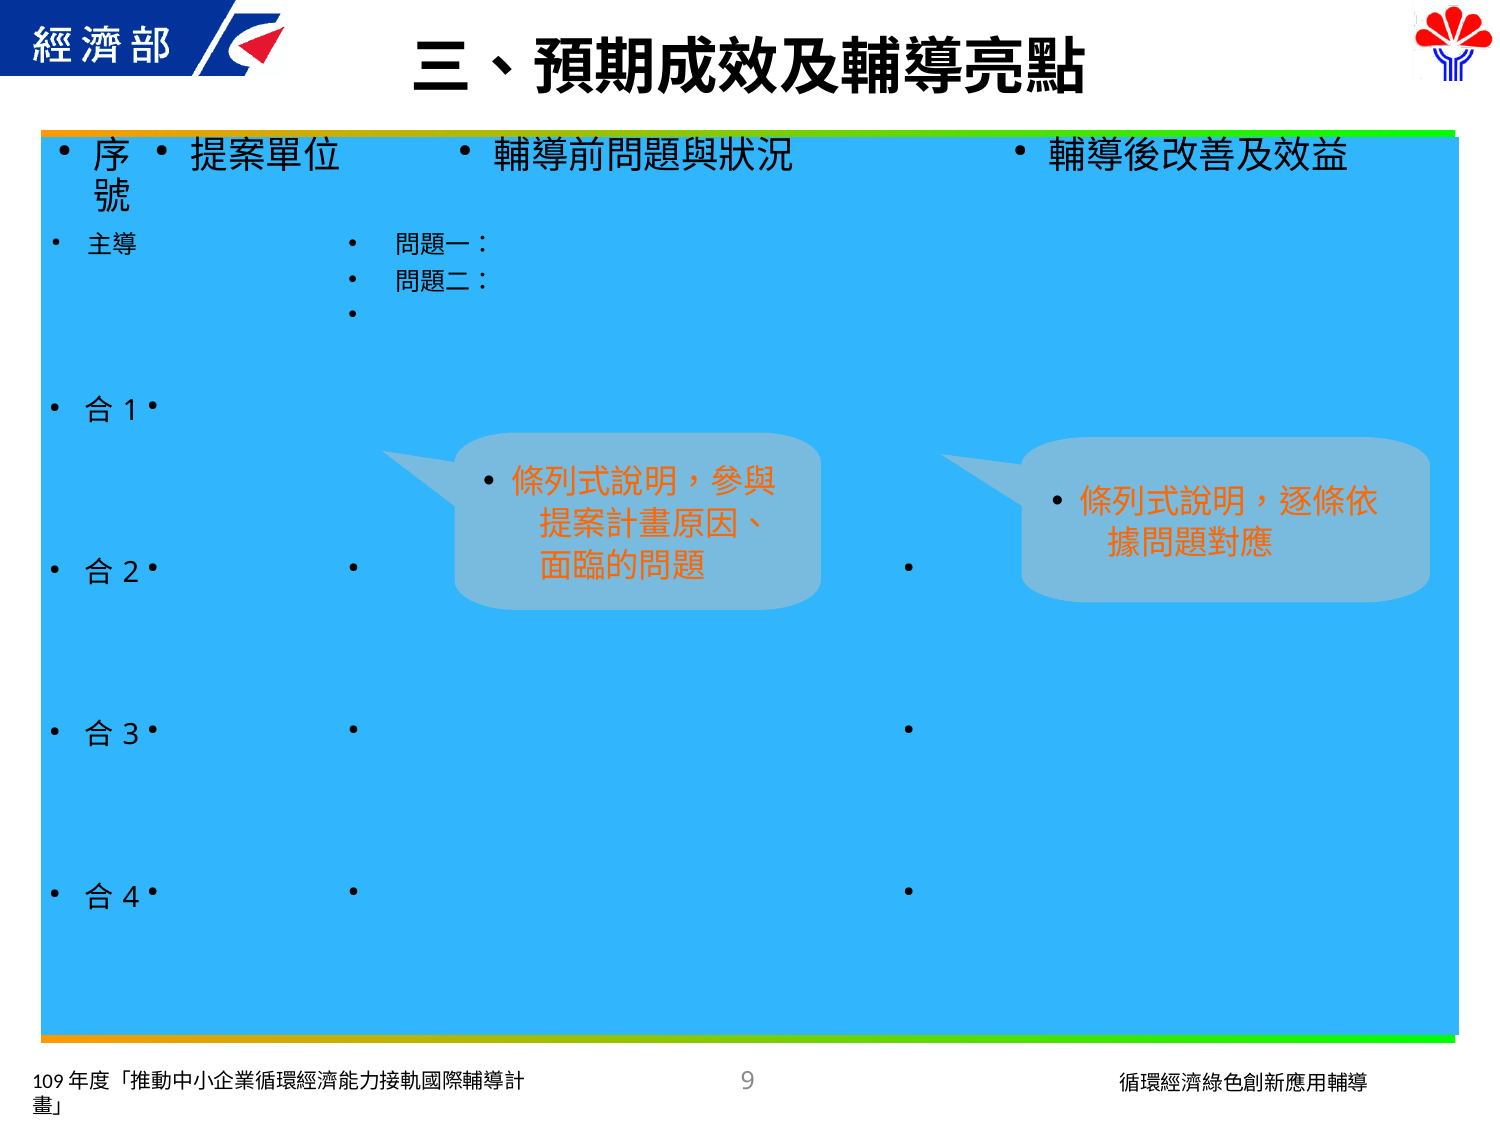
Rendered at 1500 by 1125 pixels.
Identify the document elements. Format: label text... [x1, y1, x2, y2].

table_cell [348, 873, 904, 1035]
table_cell 合4 [41, 873, 148, 1035]
table_cell 合3 [41, 711, 148, 873]
text_box 9 [572, 1051, 923, 1112]
table_cell [348, 387, 904, 549]
table_cell 合1 [41, 387, 148, 549]
table_cell 合2 [41, 549, 148, 711]
table_cell [148, 225, 348, 387]
table_header 提案單位 [148, 137, 348, 225]
table_cell [148, 549, 348, 711]
table_cell 問題一： 問題二： [348, 225, 904, 387]
table_header 序號 [41, 137, 148, 225]
table_cell [148, 873, 348, 1035]
text_box 條列式說明，參與提案計畫原因、面臨的問題 [381, 432, 821, 610]
table_cell 主導 [41, 225, 148, 387]
table_cell [904, 549, 1459, 711]
table_header 輔導後改善及效益 [904, 137, 1459, 225]
table_cell [904, 873, 1459, 1035]
table_cell [904, 711, 1459, 873]
table_header 輔導前問題與狀況 [348, 137, 904, 225]
table_cell [904, 225, 1459, 387]
table_cell [904, 387, 1459, 549]
title 三、預期成效及輔導亮點 [0, 19, 1497, 109]
table_header 輔導前問題與狀況 [732, 137, 741, 168]
table_cell [148, 711, 348, 873]
table_cell [348, 711, 904, 873]
table_cell [148, 387, 348, 549]
table_cell [348, 549, 904, 711]
text_box 條列式說明，逐條依據問題對應 [940, 437, 1430, 603]
